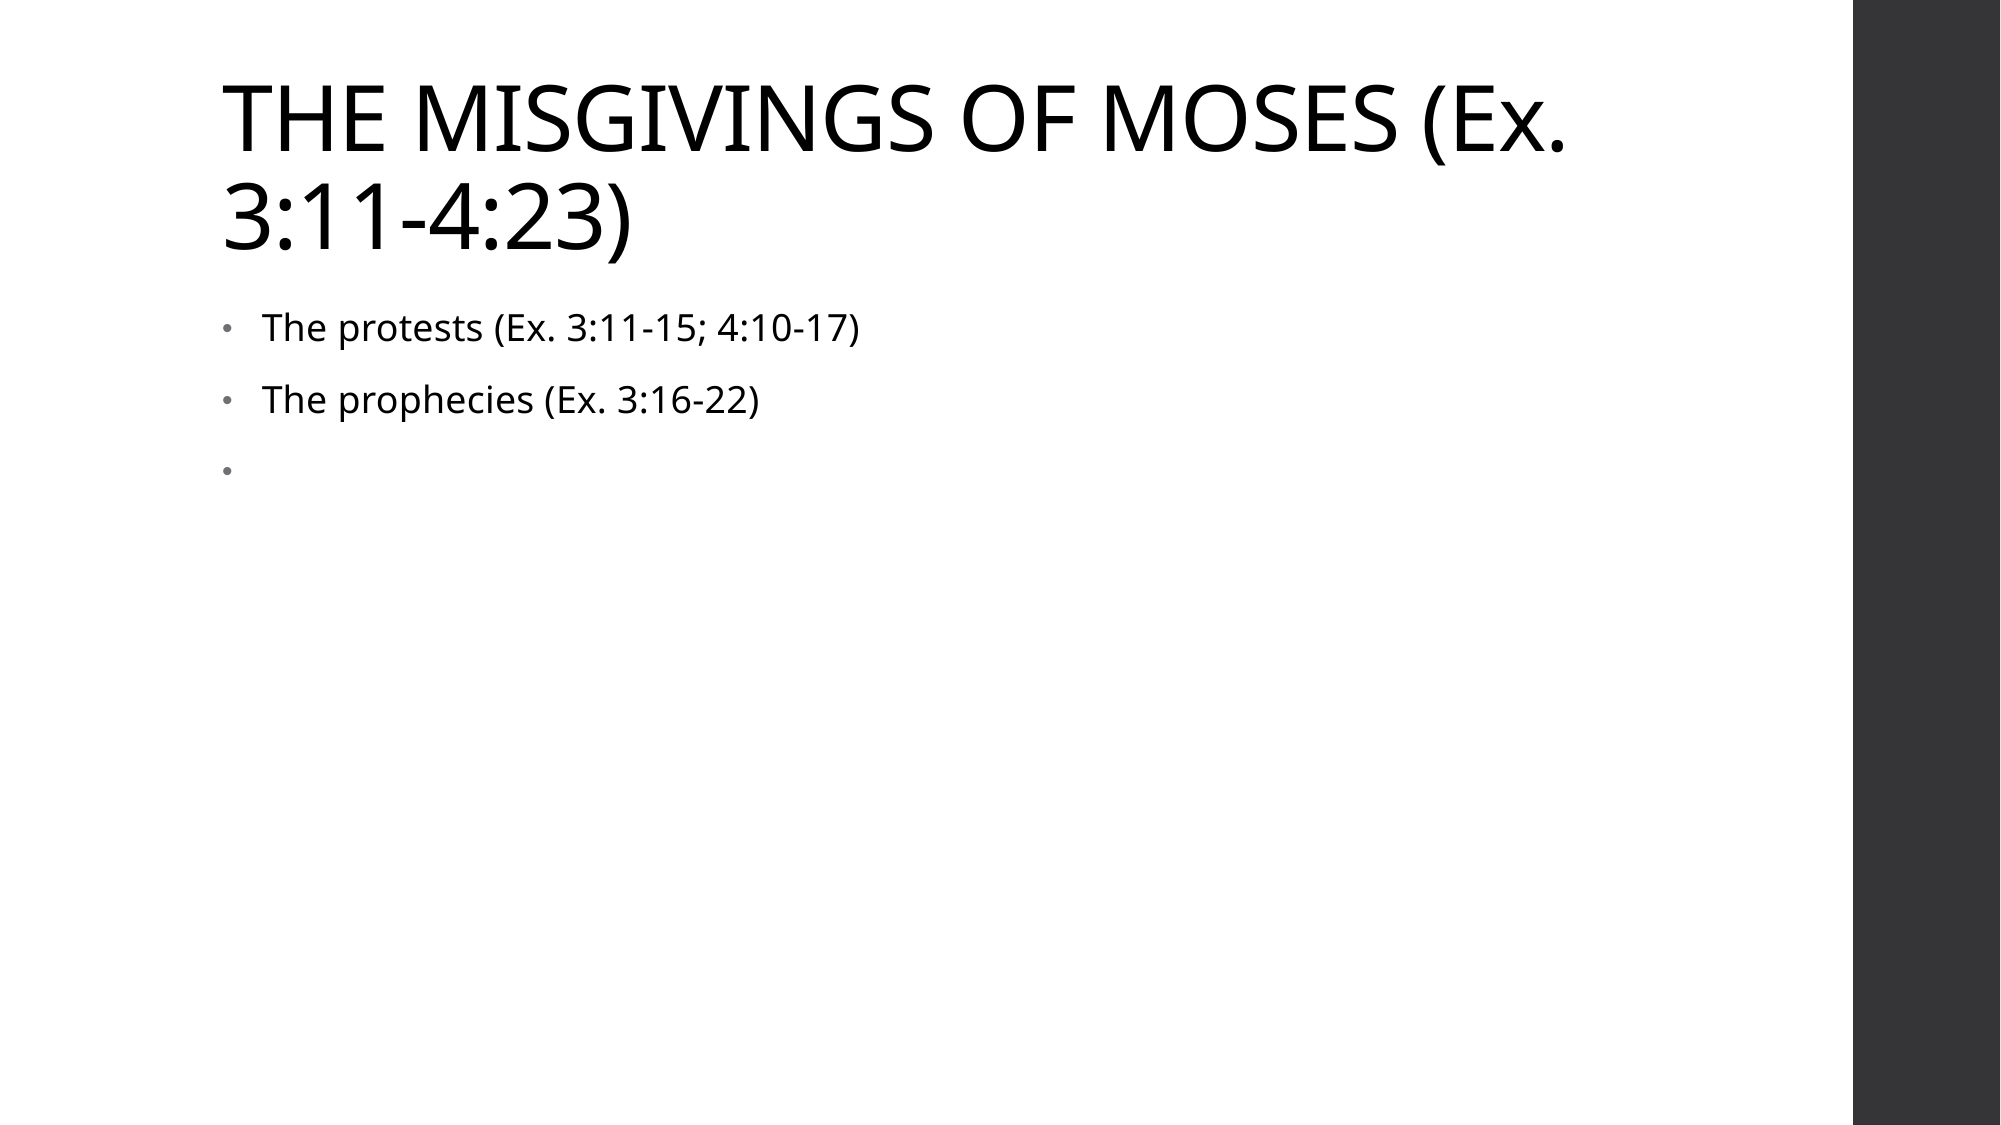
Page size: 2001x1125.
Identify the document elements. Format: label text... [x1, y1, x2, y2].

title THE MISGIVINGS OF MOSES (Ex. 3:11-4:23) [206, 60, 1797, 278]
list The protests (Ex. 3:11-15; 4:10-17) The prophecies (Ex. 3:16-22) [206, 299, 1617, 1014]
